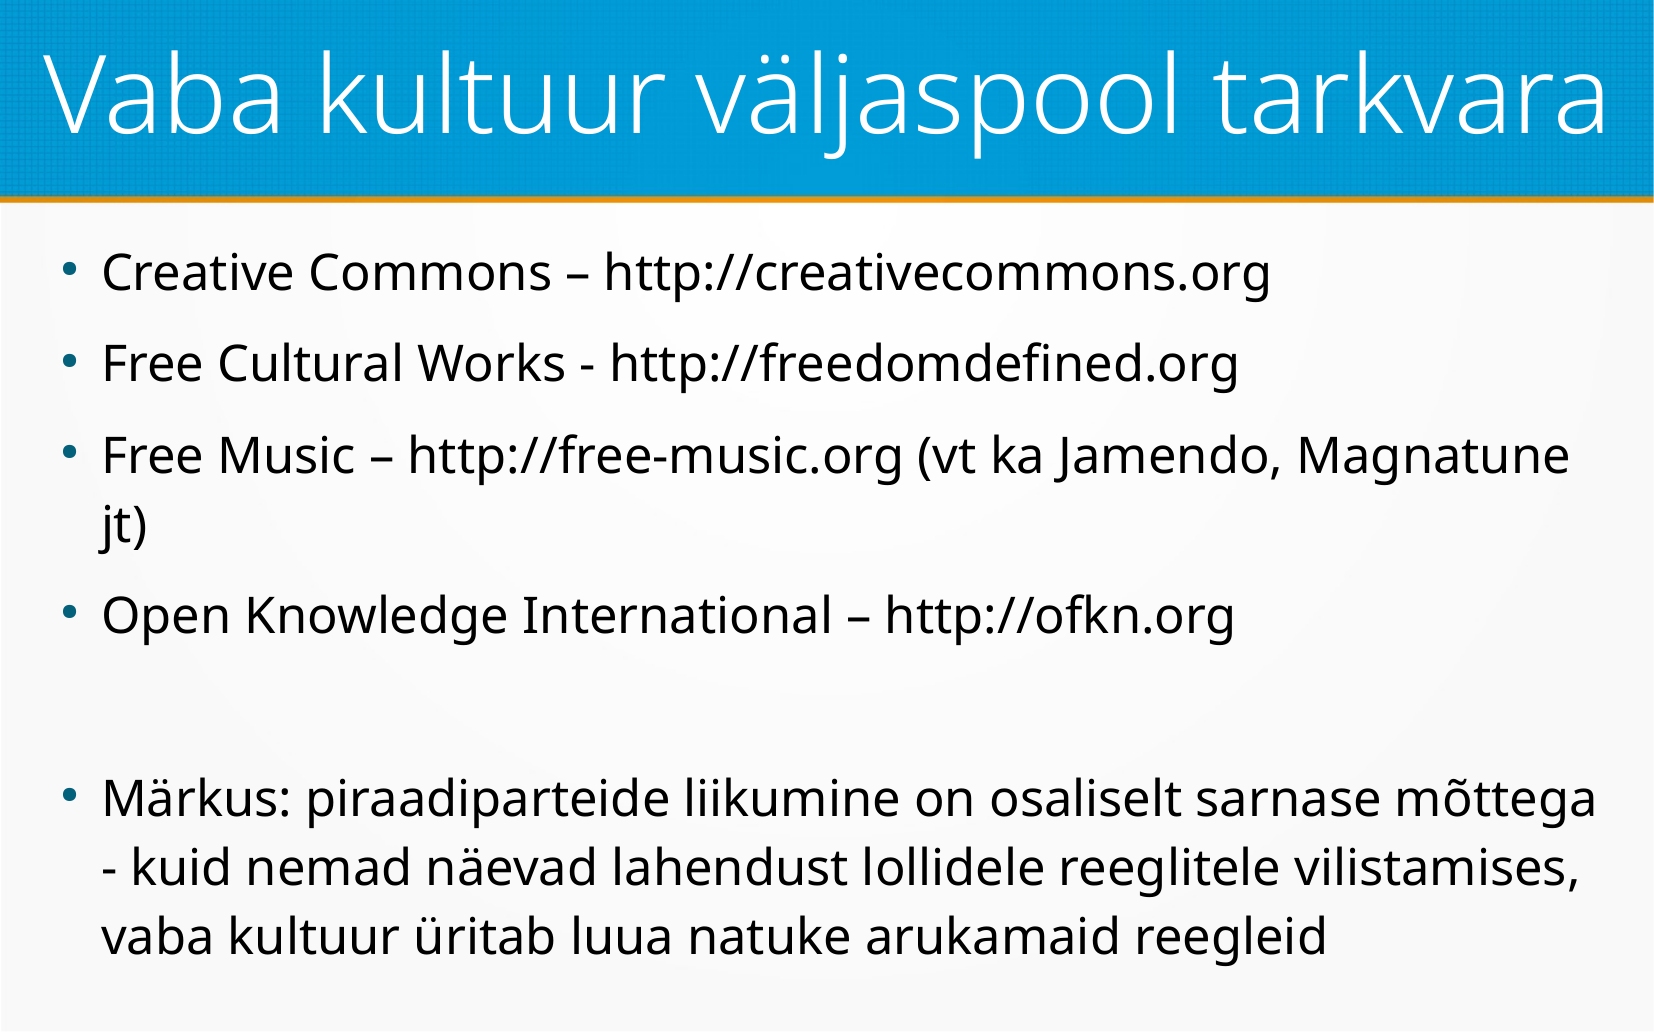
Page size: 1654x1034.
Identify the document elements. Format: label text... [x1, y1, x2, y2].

picture [0, 195, 1654, 1034]
title Vaba kultuur väljaspool tarkvara [43, 0, 1619, 166]
list Creative Commons – http://creativecommons.org Free Cultural Works - http://freedomdefined.org Free Music – http://free-music.org (vt ka Jamendo, Magnatune jt) Open Knowledge International – http://ofkn.org Märkus: piraadiparteide liikumine on osaliselt sarnase mõttega - kuid nemad näevad lahendust lollidele reeglitele vilistamises, vaba kultuur üritab luua natuke arukamaid reegleid [47, 236, 1607, 1002]
